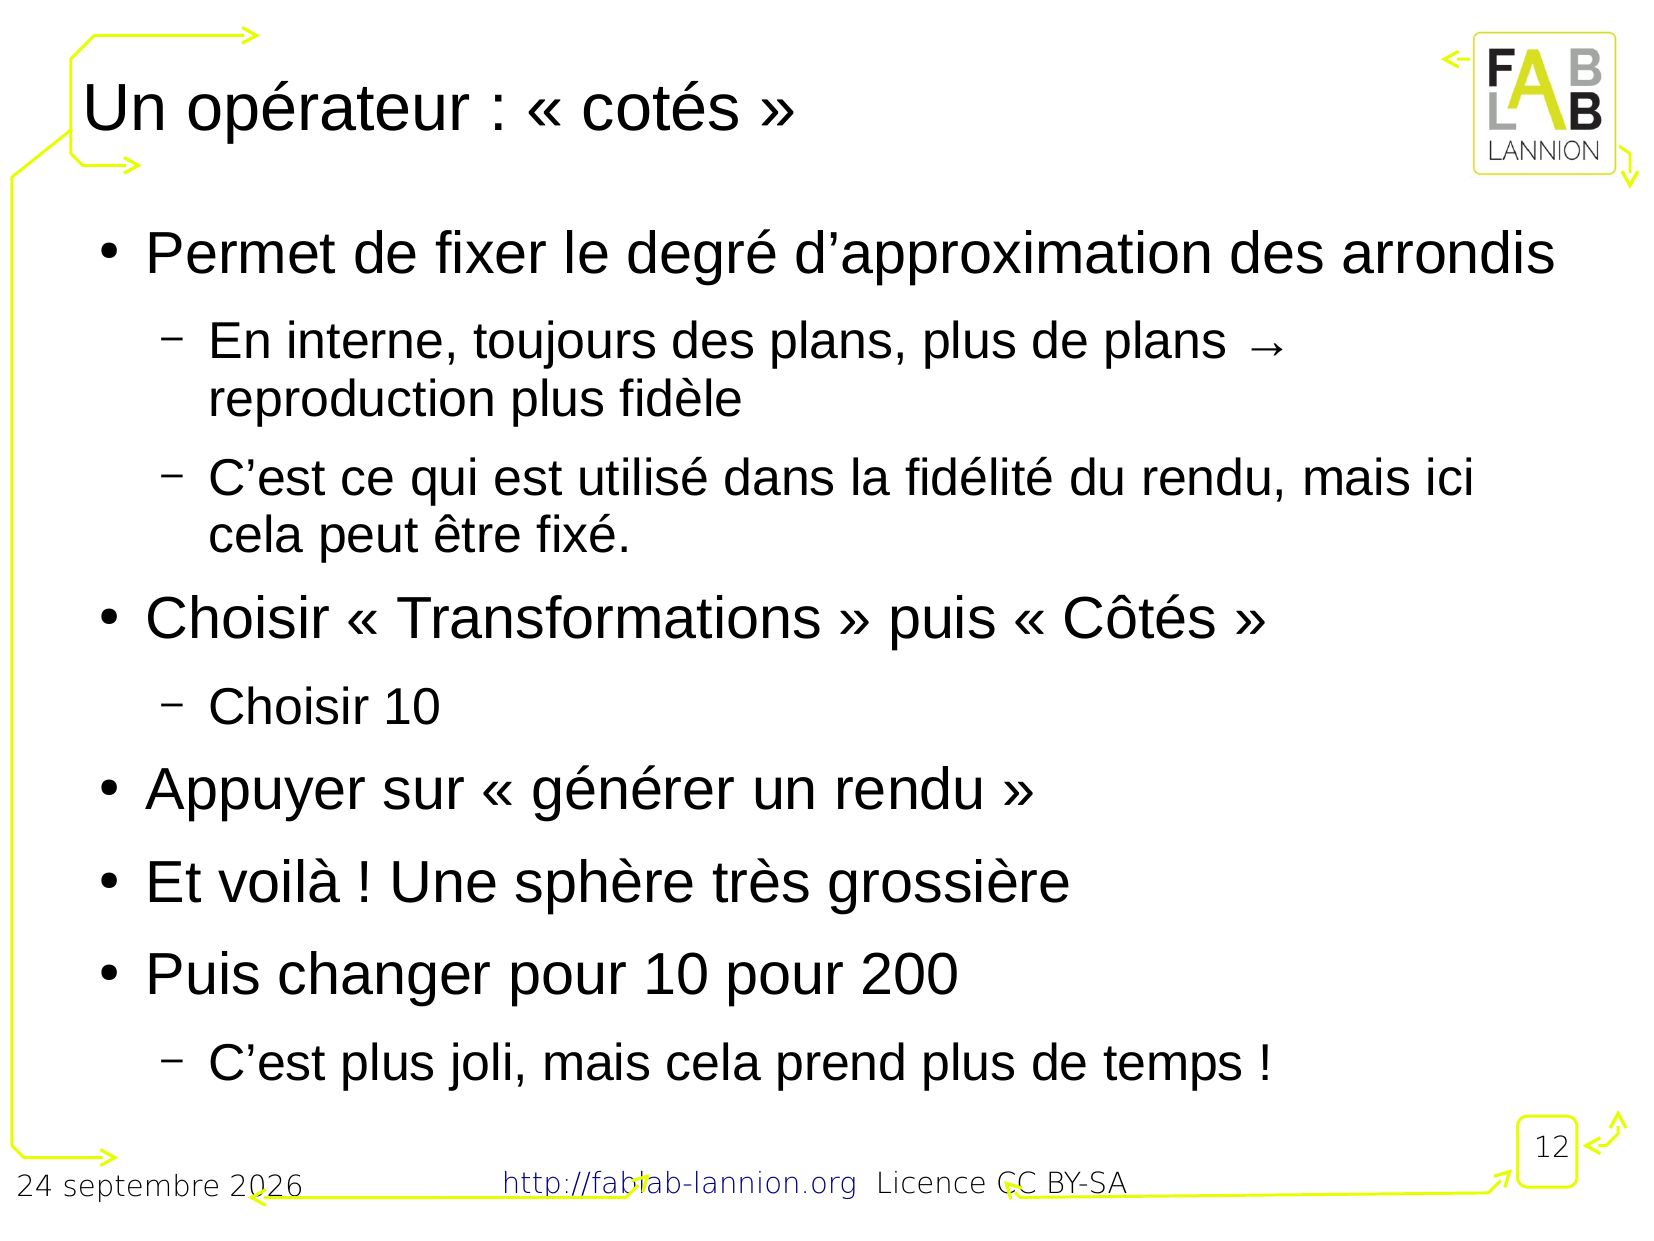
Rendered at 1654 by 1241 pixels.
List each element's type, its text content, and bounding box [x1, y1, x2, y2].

picture [1470, 29, 1619, 178]
list Permet de fixer le degré d’approximation des arrondis En interne, toujours des plans, plus de plans → reproduction plus fidèle C’est ce qui est utilisé dans la fidélité du rendu, mais ici cela peut être fixé. Choisir « Transformations » puis « Côtés » Choisir 10 Appuyer sur « générer un rendu » Et voilà ! Une sphère très grossière Puis changer pour 10 pour 200 C’est plus joli, mais cela prend plus de temps ! [82, 219, 1571, 1111]
title Un opérateur : « cotés » [82, 49, 1441, 166]
